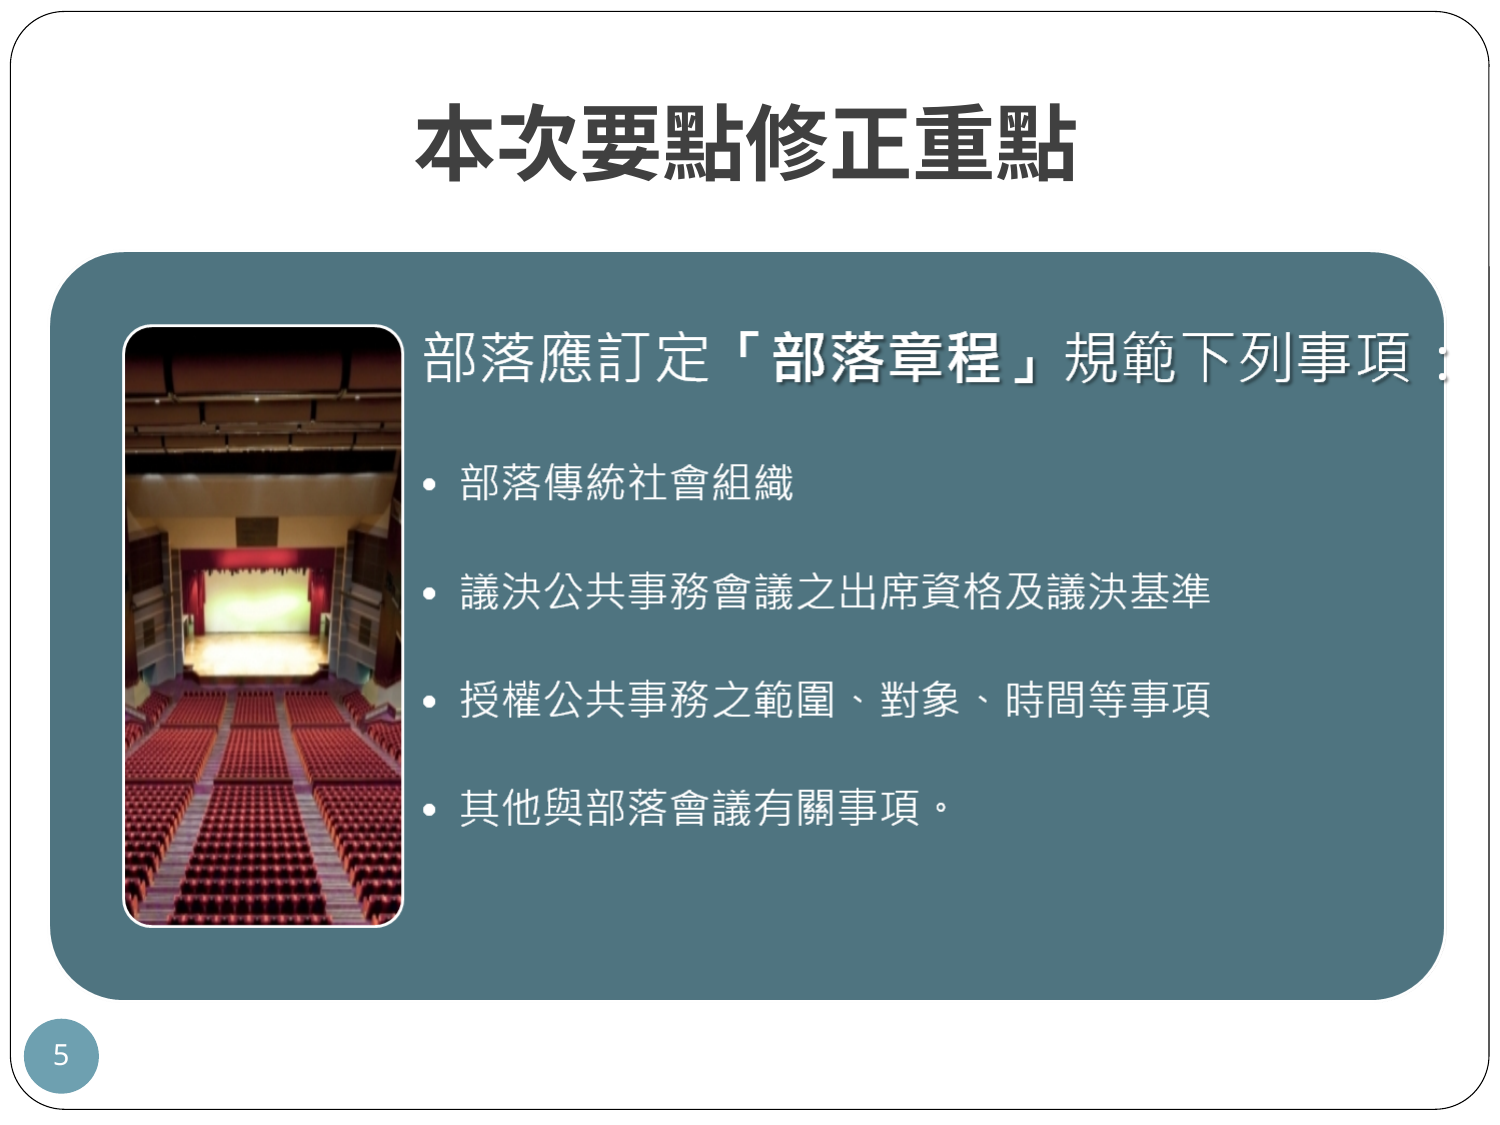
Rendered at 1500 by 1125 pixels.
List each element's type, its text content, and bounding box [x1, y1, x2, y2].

text_box 本次要點修正重點 [112, 19, 1388, 207]
picture [46, 248, 1500, 1004]
text_box <編號> [23, 1018, 99, 1094]
